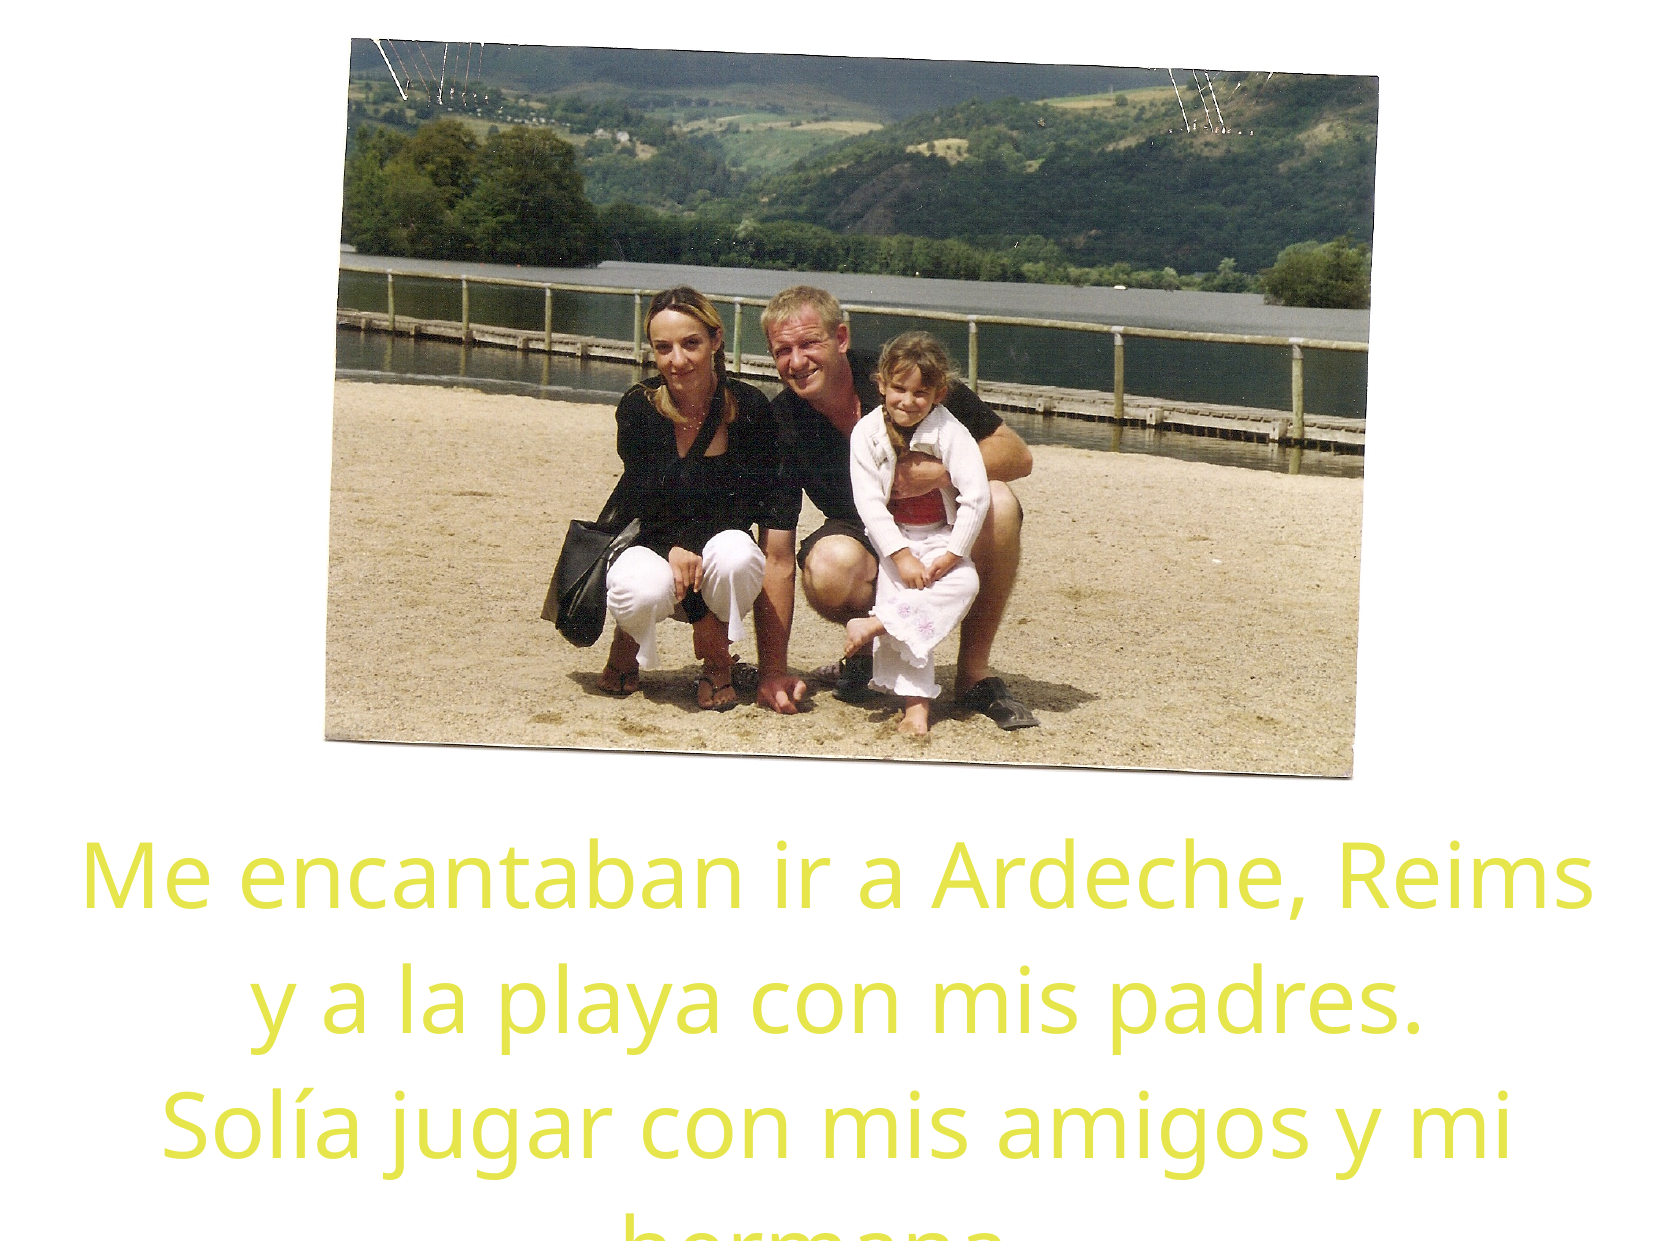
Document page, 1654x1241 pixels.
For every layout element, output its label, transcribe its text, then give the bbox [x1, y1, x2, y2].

text_box Me encantaban ir a Ardeche, Reims y a la playa con mis padres. Solía jugar con mis amigos y mi hermana. [47, 803, 1630, 1222]
picture [318, 35, 1382, 784]
